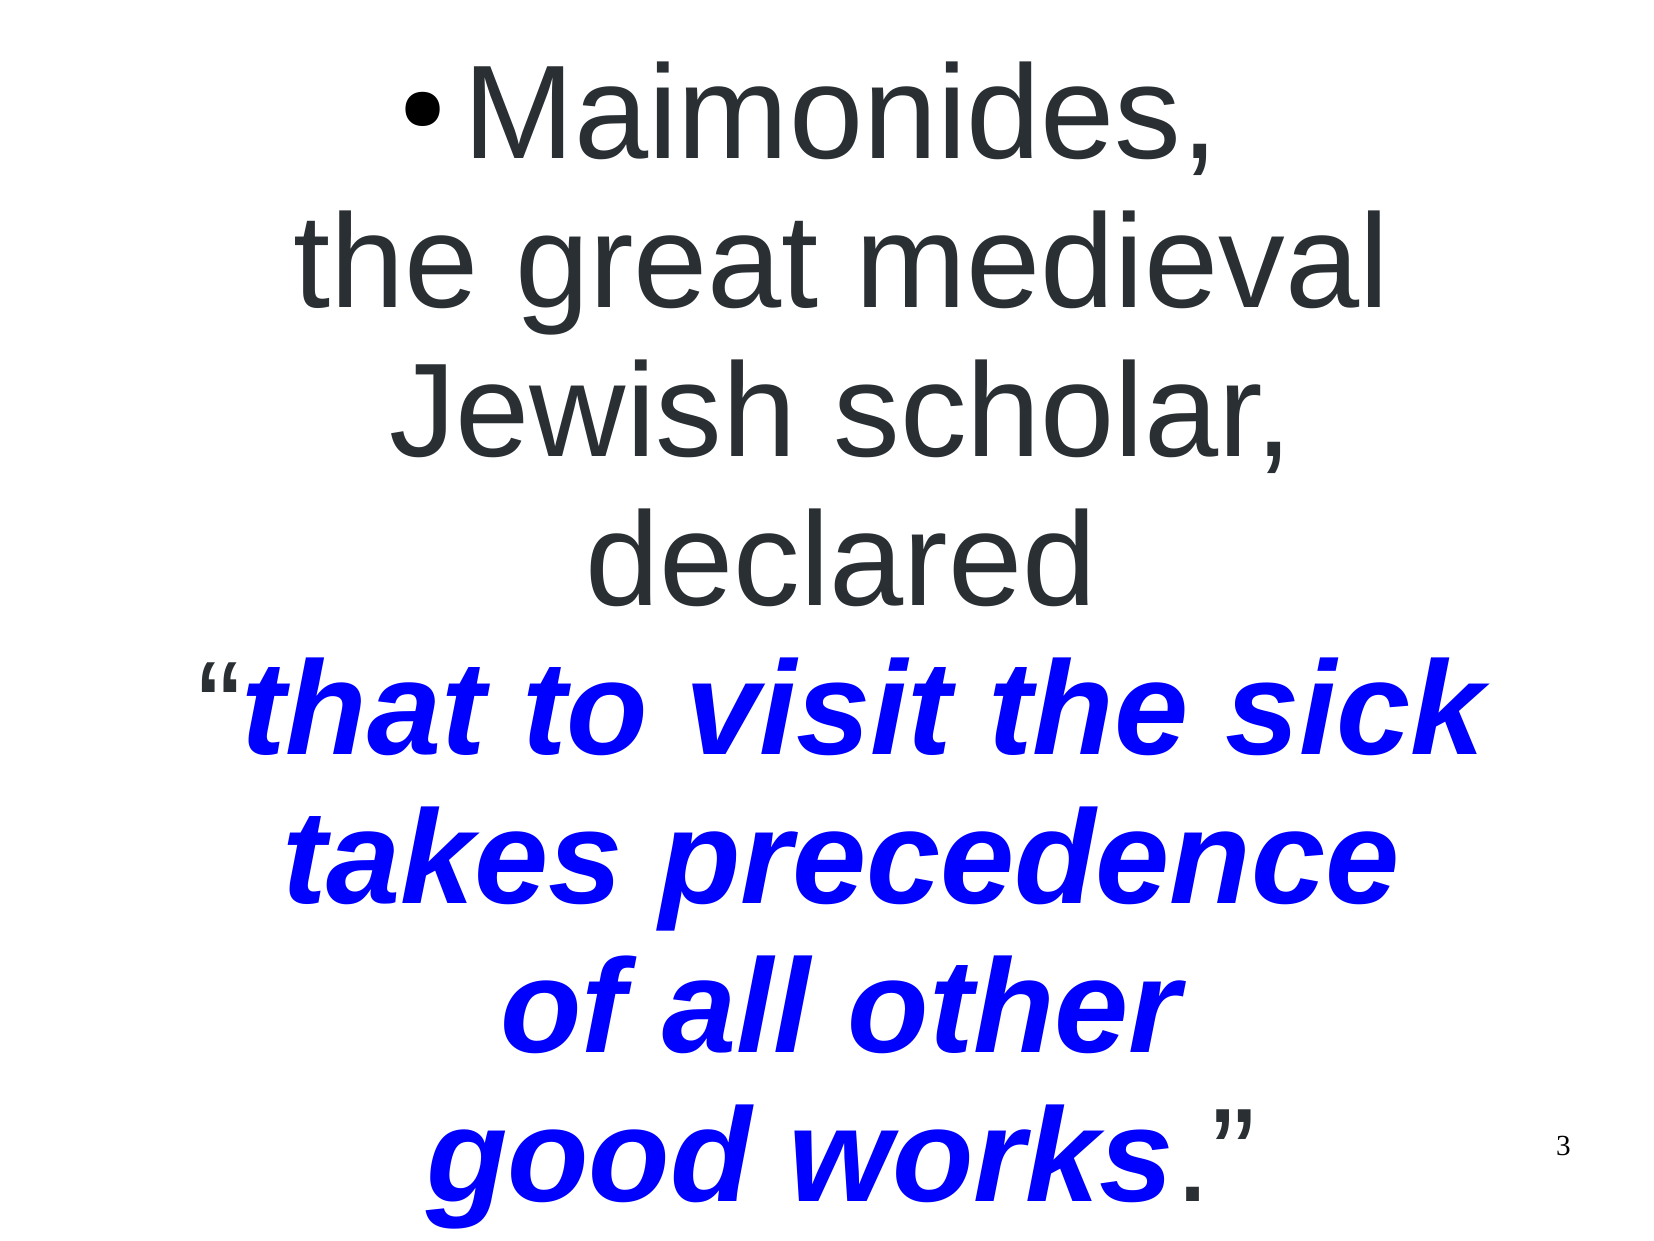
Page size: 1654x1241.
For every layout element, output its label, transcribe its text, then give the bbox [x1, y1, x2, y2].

list Maimonides, the great medieval Jewish scholar, declared “that to visit the sick takes precedence of all other good works.” [37, 37, 1613, 1238]
